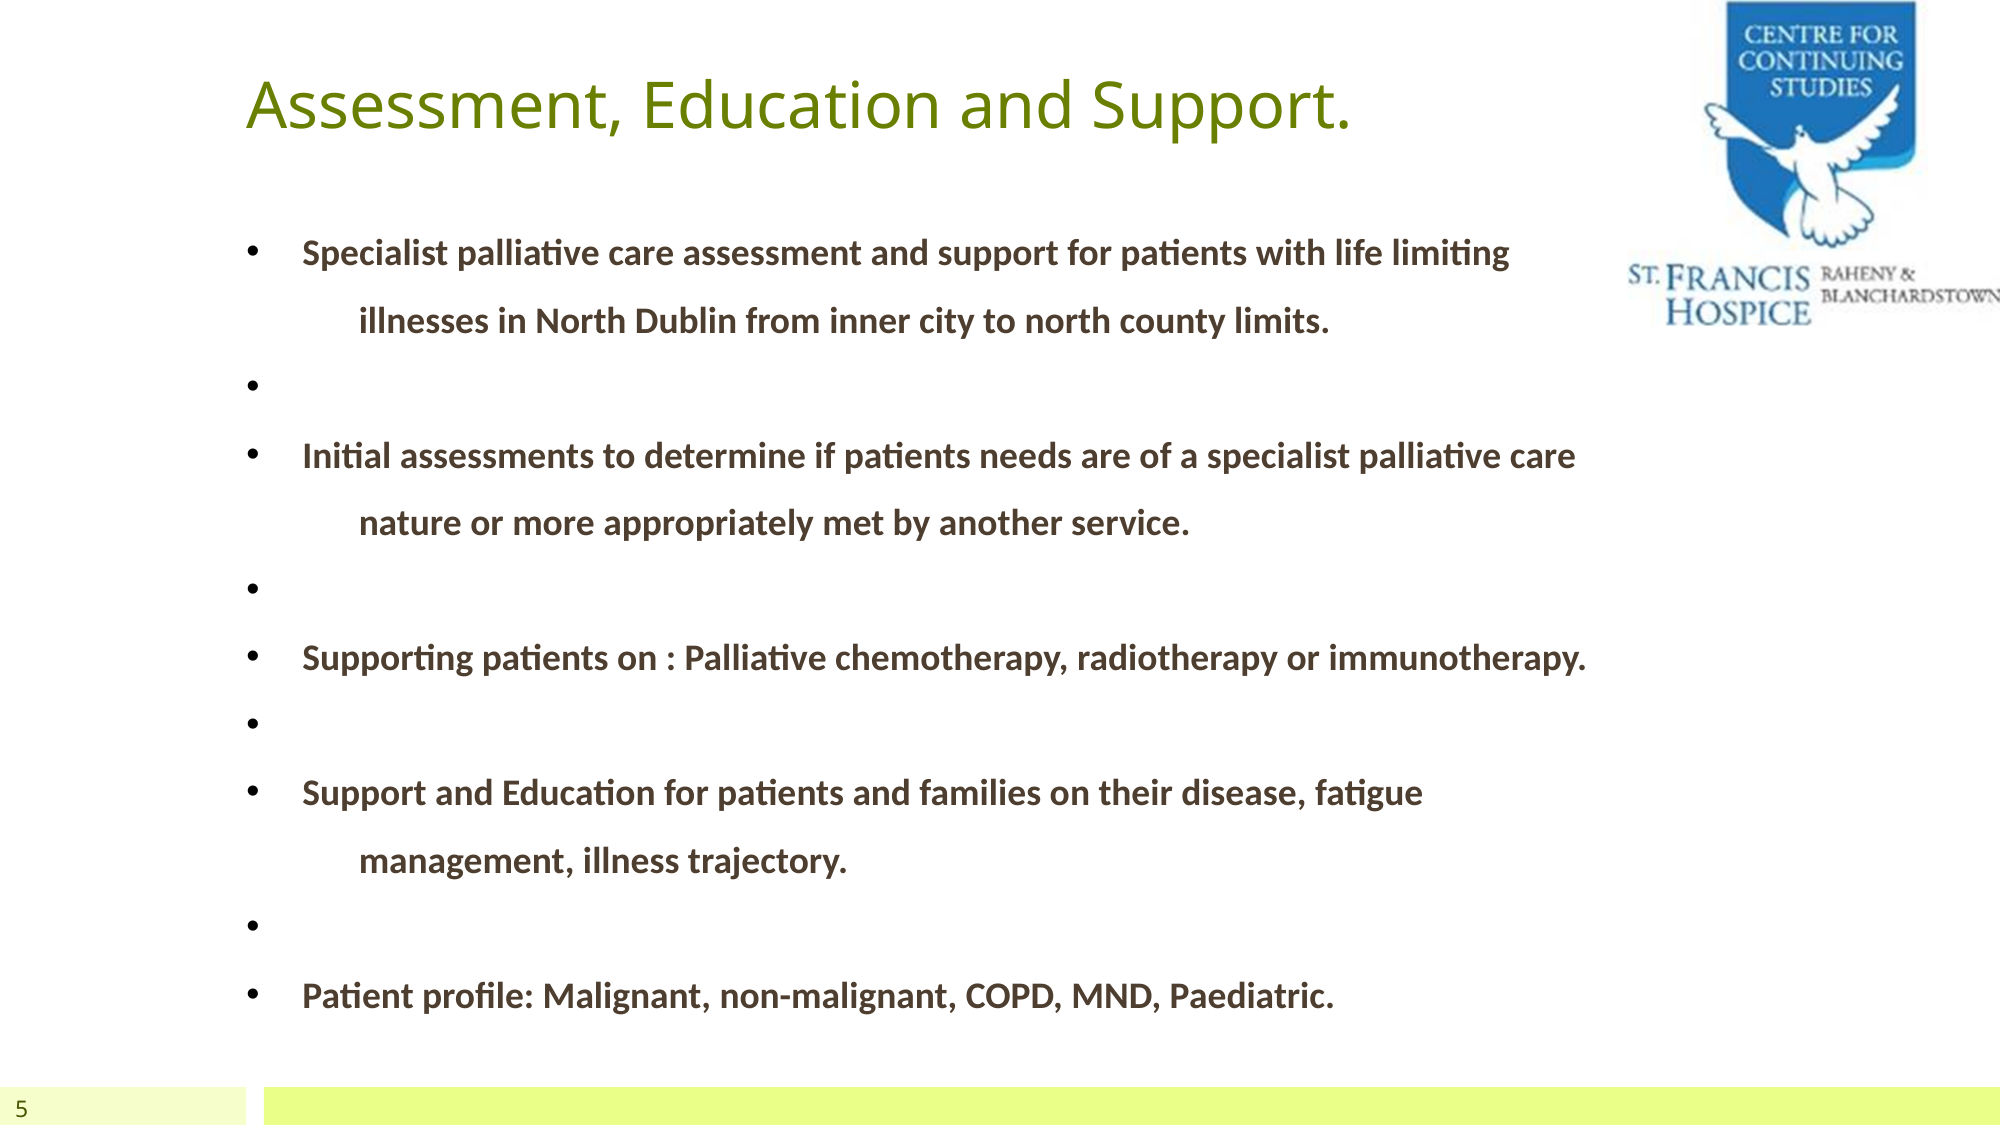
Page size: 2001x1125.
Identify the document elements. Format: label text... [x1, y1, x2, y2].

list Specialist palliative care assessment and support for patients with life limiting illnesses in North Dublin from inner city to north county limits. Initial assessments to determine if patients needs are of a specialist palliative care nature or more appropriately met by another service. Supporting patients on : Palliative chemotherapy, radiotherapy or immunotherapy. Support and Education for patients and families on their disease, fatigue management, illness trajectory. Patient profile: Malignant, non-malignant, COPD, MND, Paediatric. [231, 198, 1628, 1025]
text_box [0, 1087, 68, 1125]
picture [1627, 0, 2000, 328]
title Assessment, Education and Support. [231, 49, 1627, 149]
